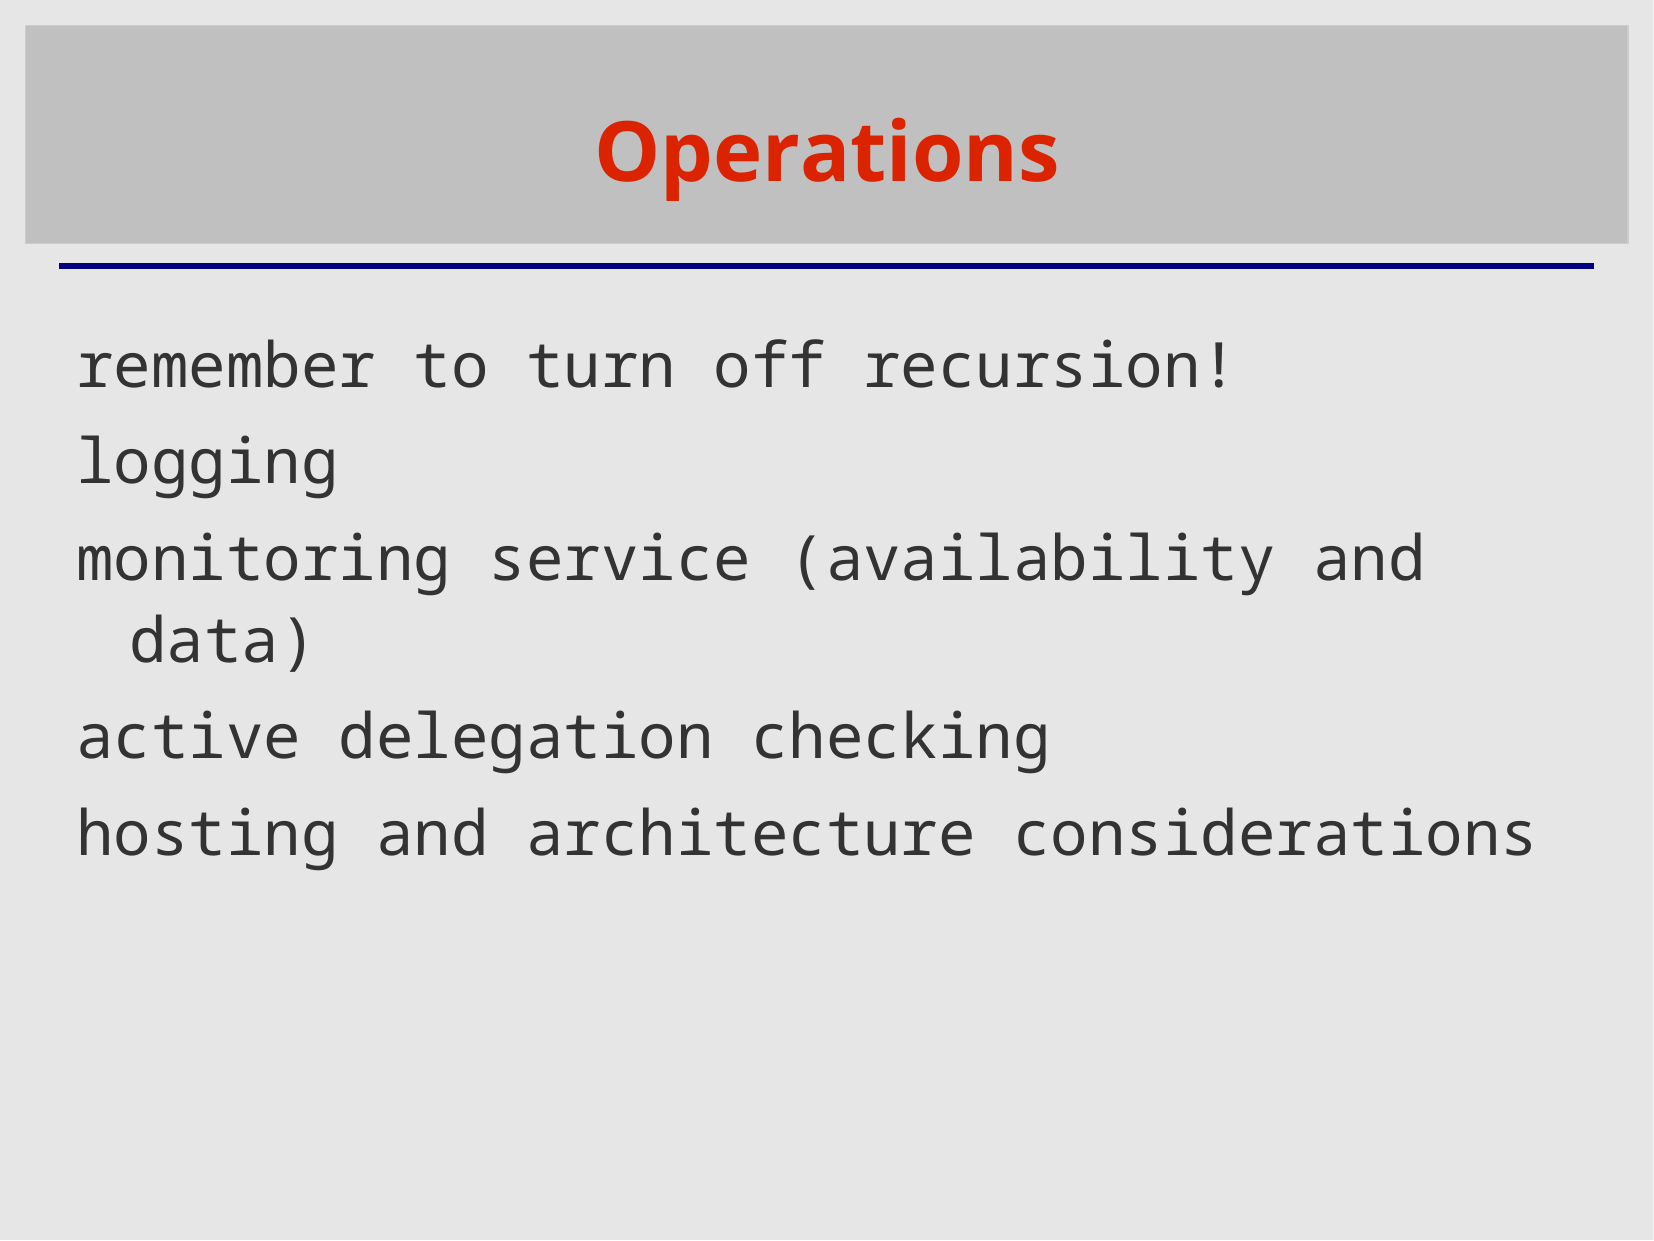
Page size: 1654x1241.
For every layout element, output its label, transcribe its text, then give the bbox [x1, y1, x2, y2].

list remember to turn off recursion! logging monitoring service (availability and data) active delegation checking hosting and architecture considerations [59, 322, 1594, 1117]
title Operations [121, 53, 1534, 246]
